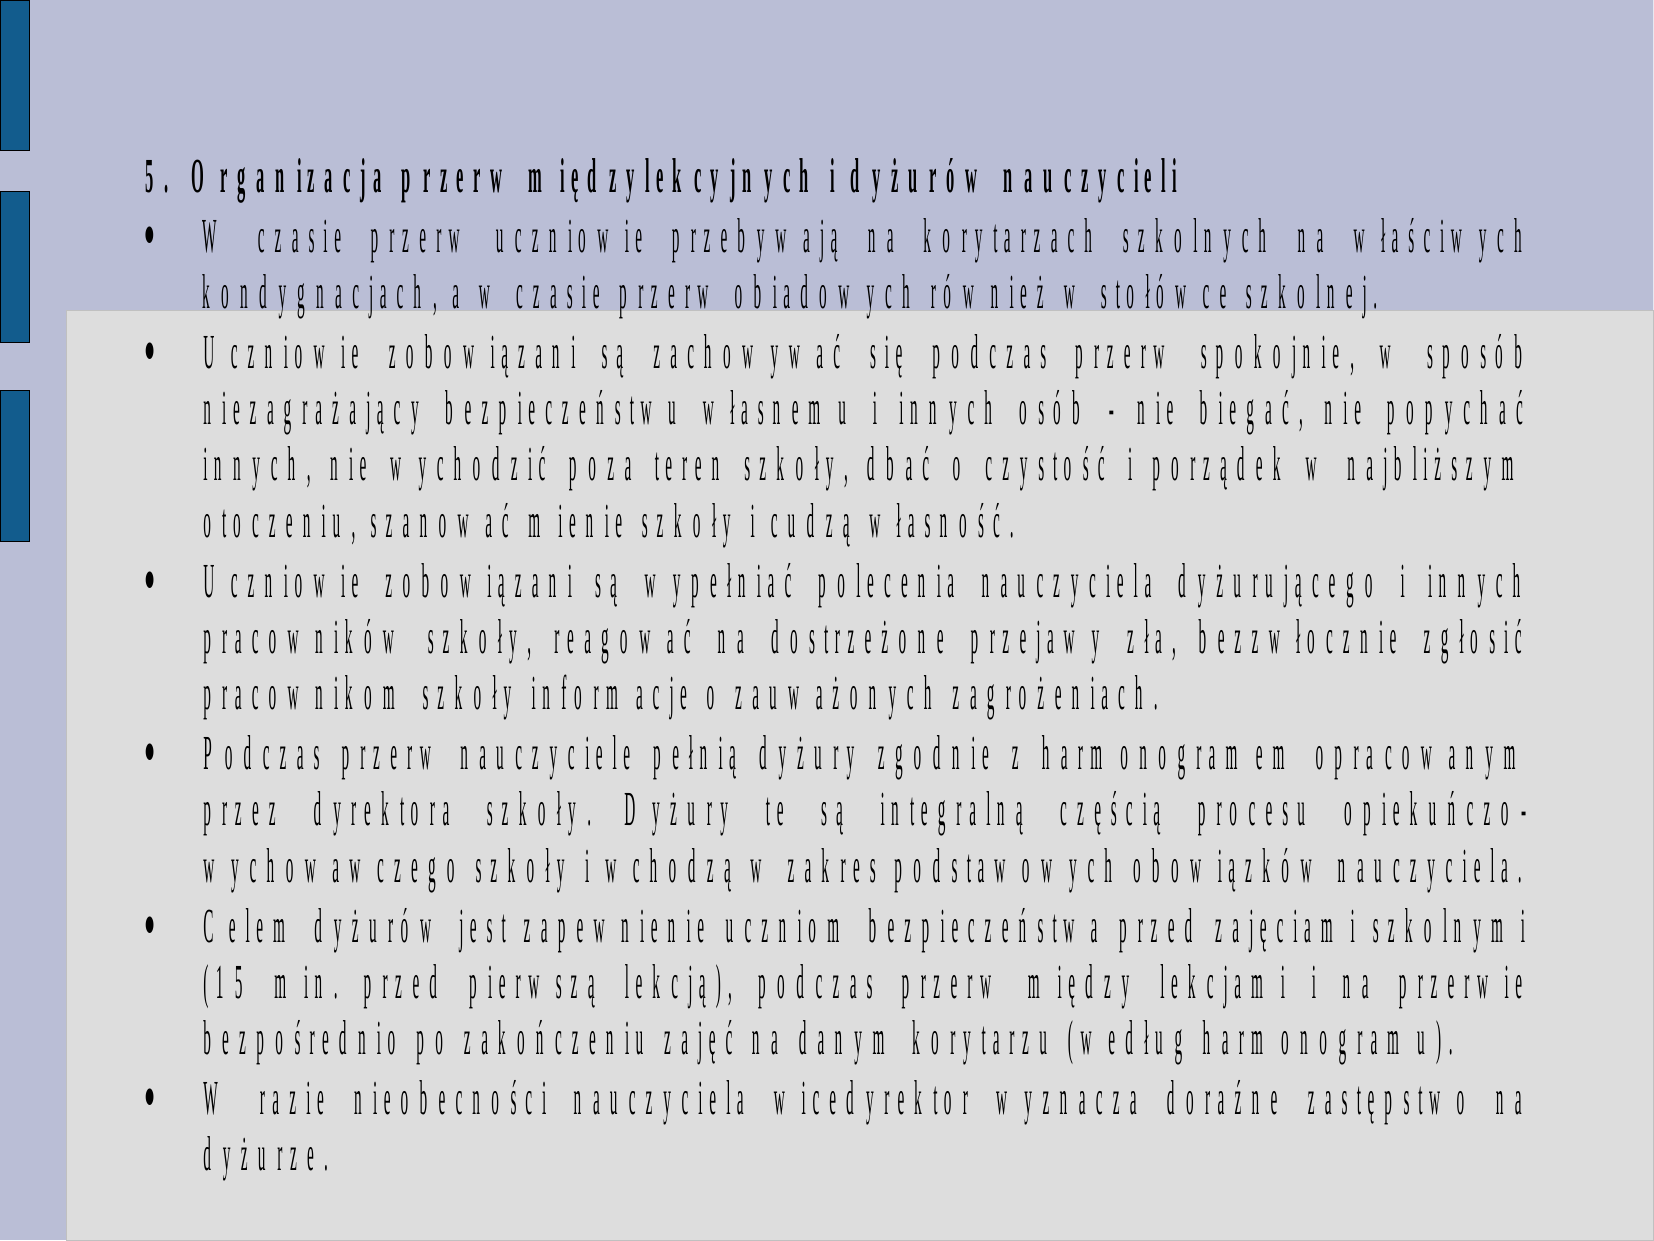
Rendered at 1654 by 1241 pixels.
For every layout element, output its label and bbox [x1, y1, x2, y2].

picture [88, 147, 1536, 1182]
